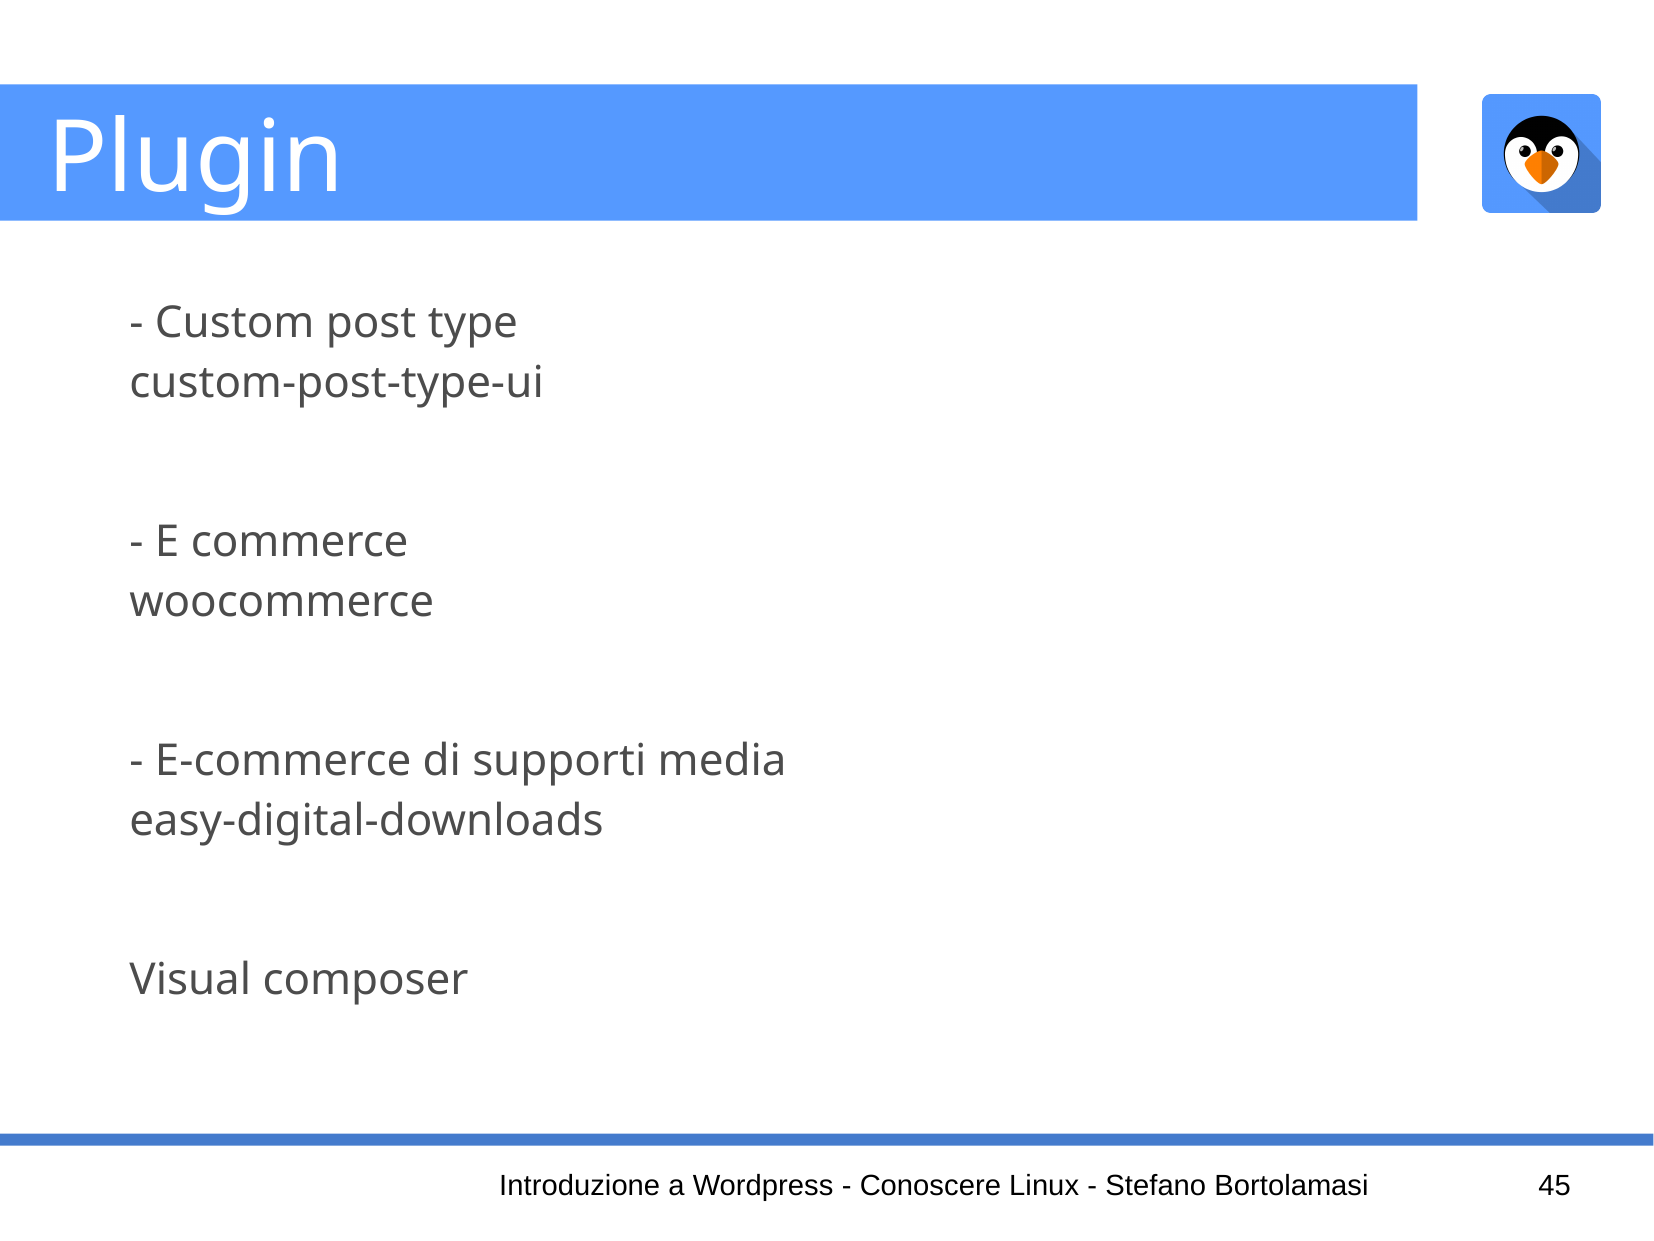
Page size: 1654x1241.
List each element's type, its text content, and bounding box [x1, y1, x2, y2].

picture [1482, 94, 1601, 213]
list - Custom post type custom-post-type-ui - E commerce woocommerce - E-commerce di supporti media easy-digital-downloads Visual composer [82, 290, 1538, 1010]
title Plugin [0, 91, 1418, 214]
